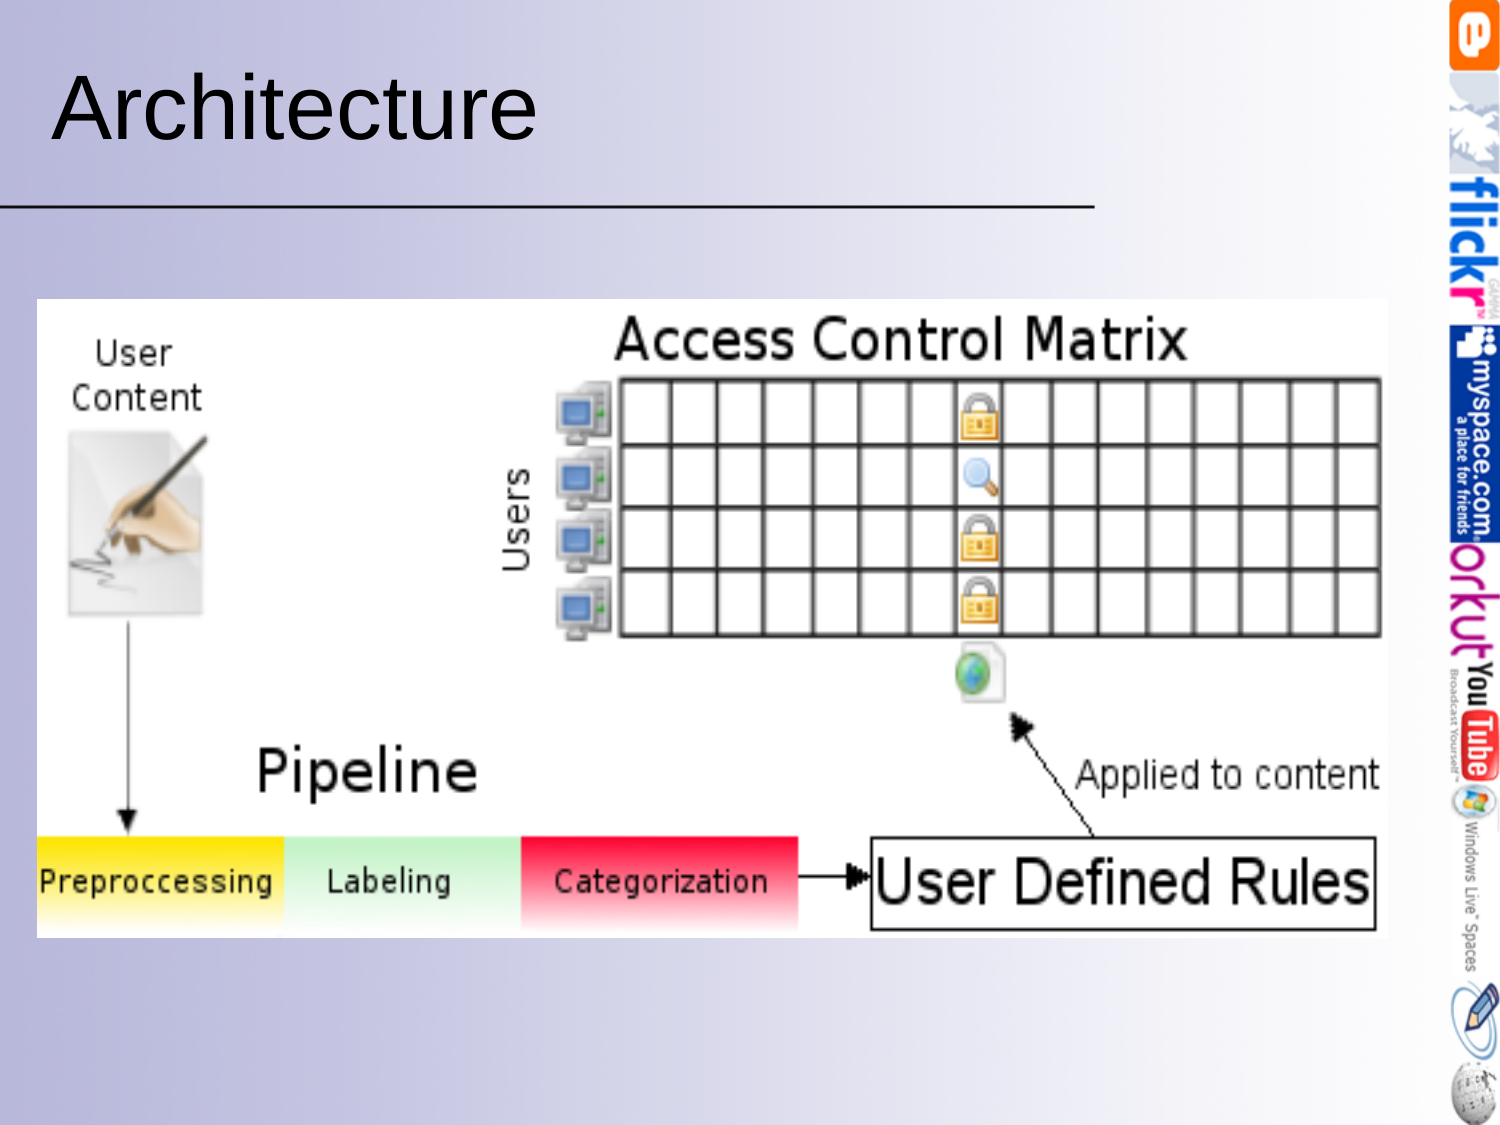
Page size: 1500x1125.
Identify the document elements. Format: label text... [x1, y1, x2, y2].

picture [0, 0, 1500, 1125]
title Architecture [0, 44, 1350, 181]
